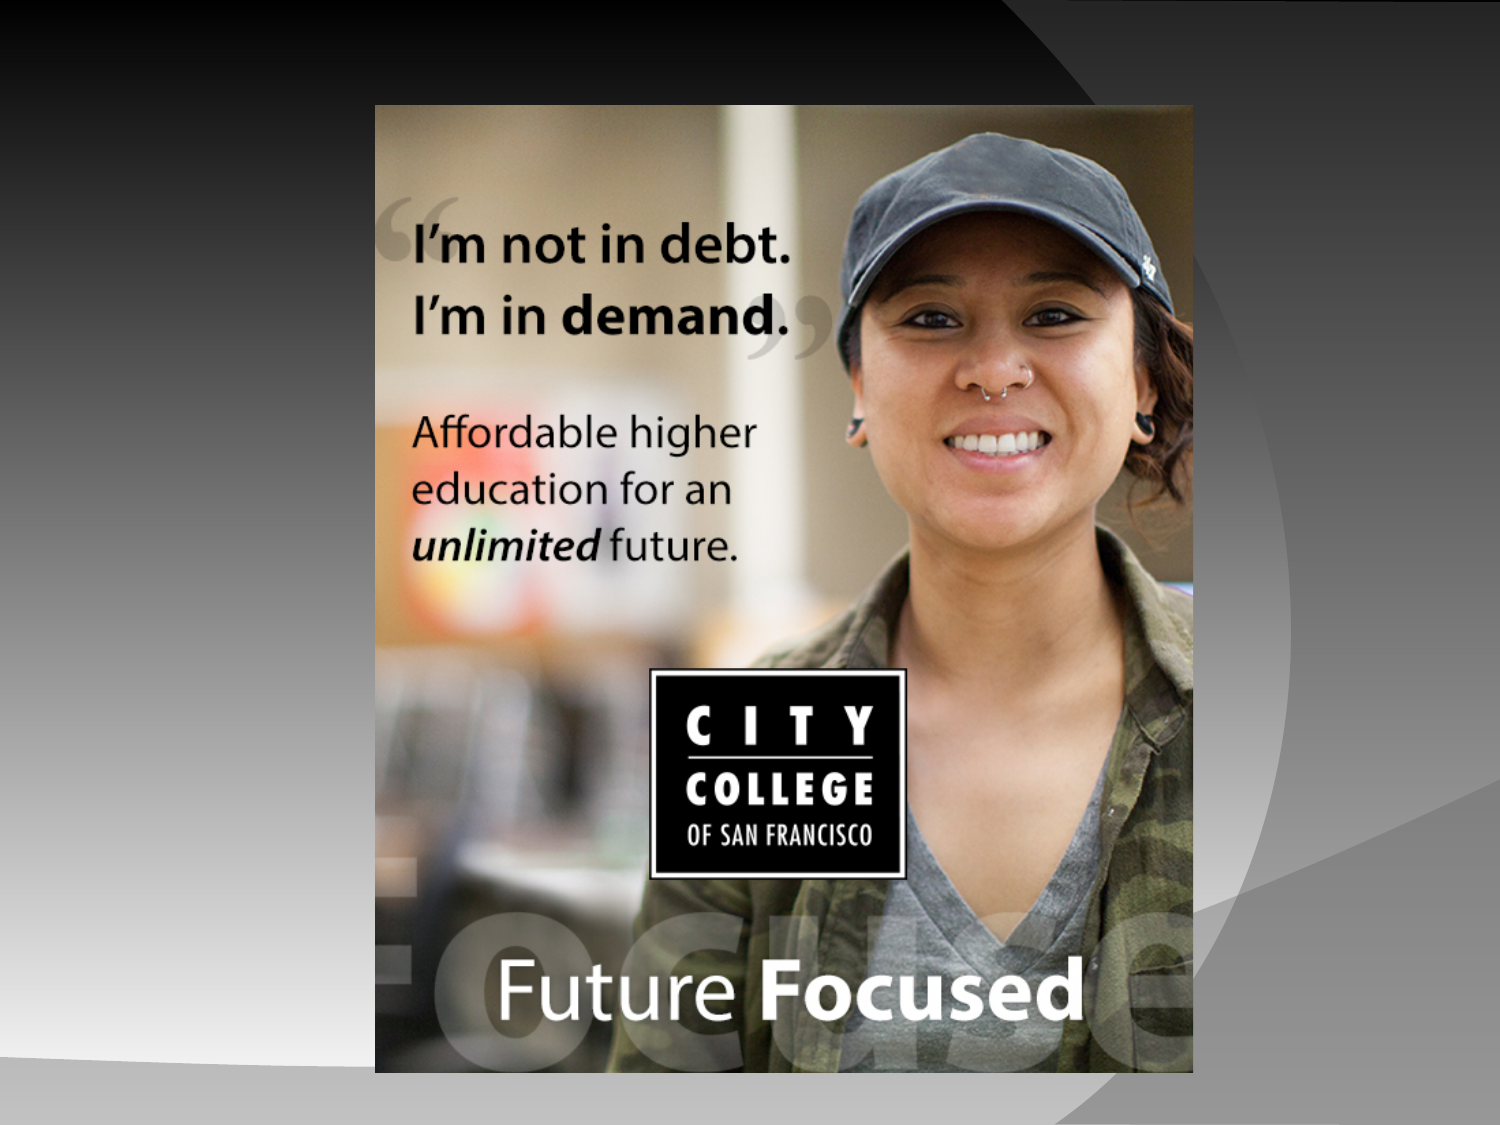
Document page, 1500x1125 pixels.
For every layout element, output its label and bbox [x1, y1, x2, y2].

picture [375, 105, 1194, 1073]
